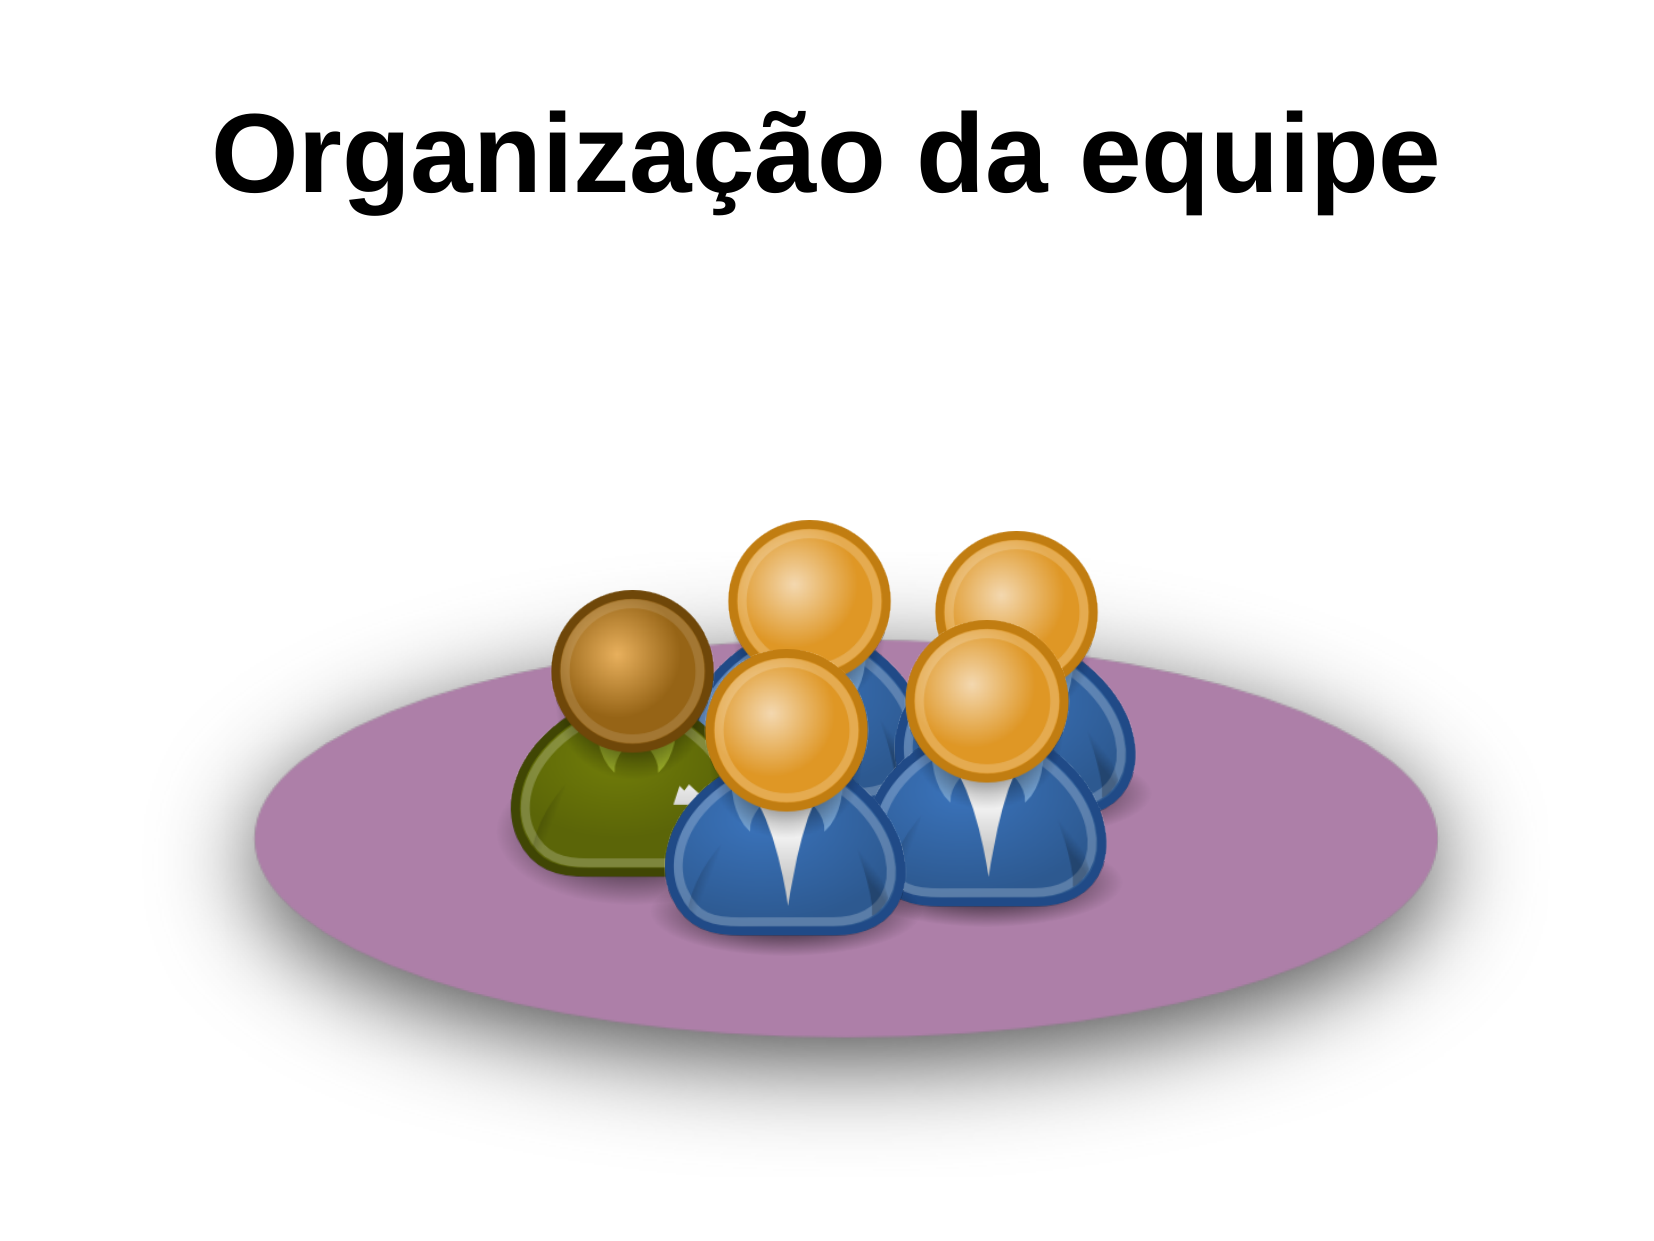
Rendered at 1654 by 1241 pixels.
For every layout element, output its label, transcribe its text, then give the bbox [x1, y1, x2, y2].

picture [59, 520, 1654, 1182]
title Organização da equipe [82, 49, 1571, 257]
